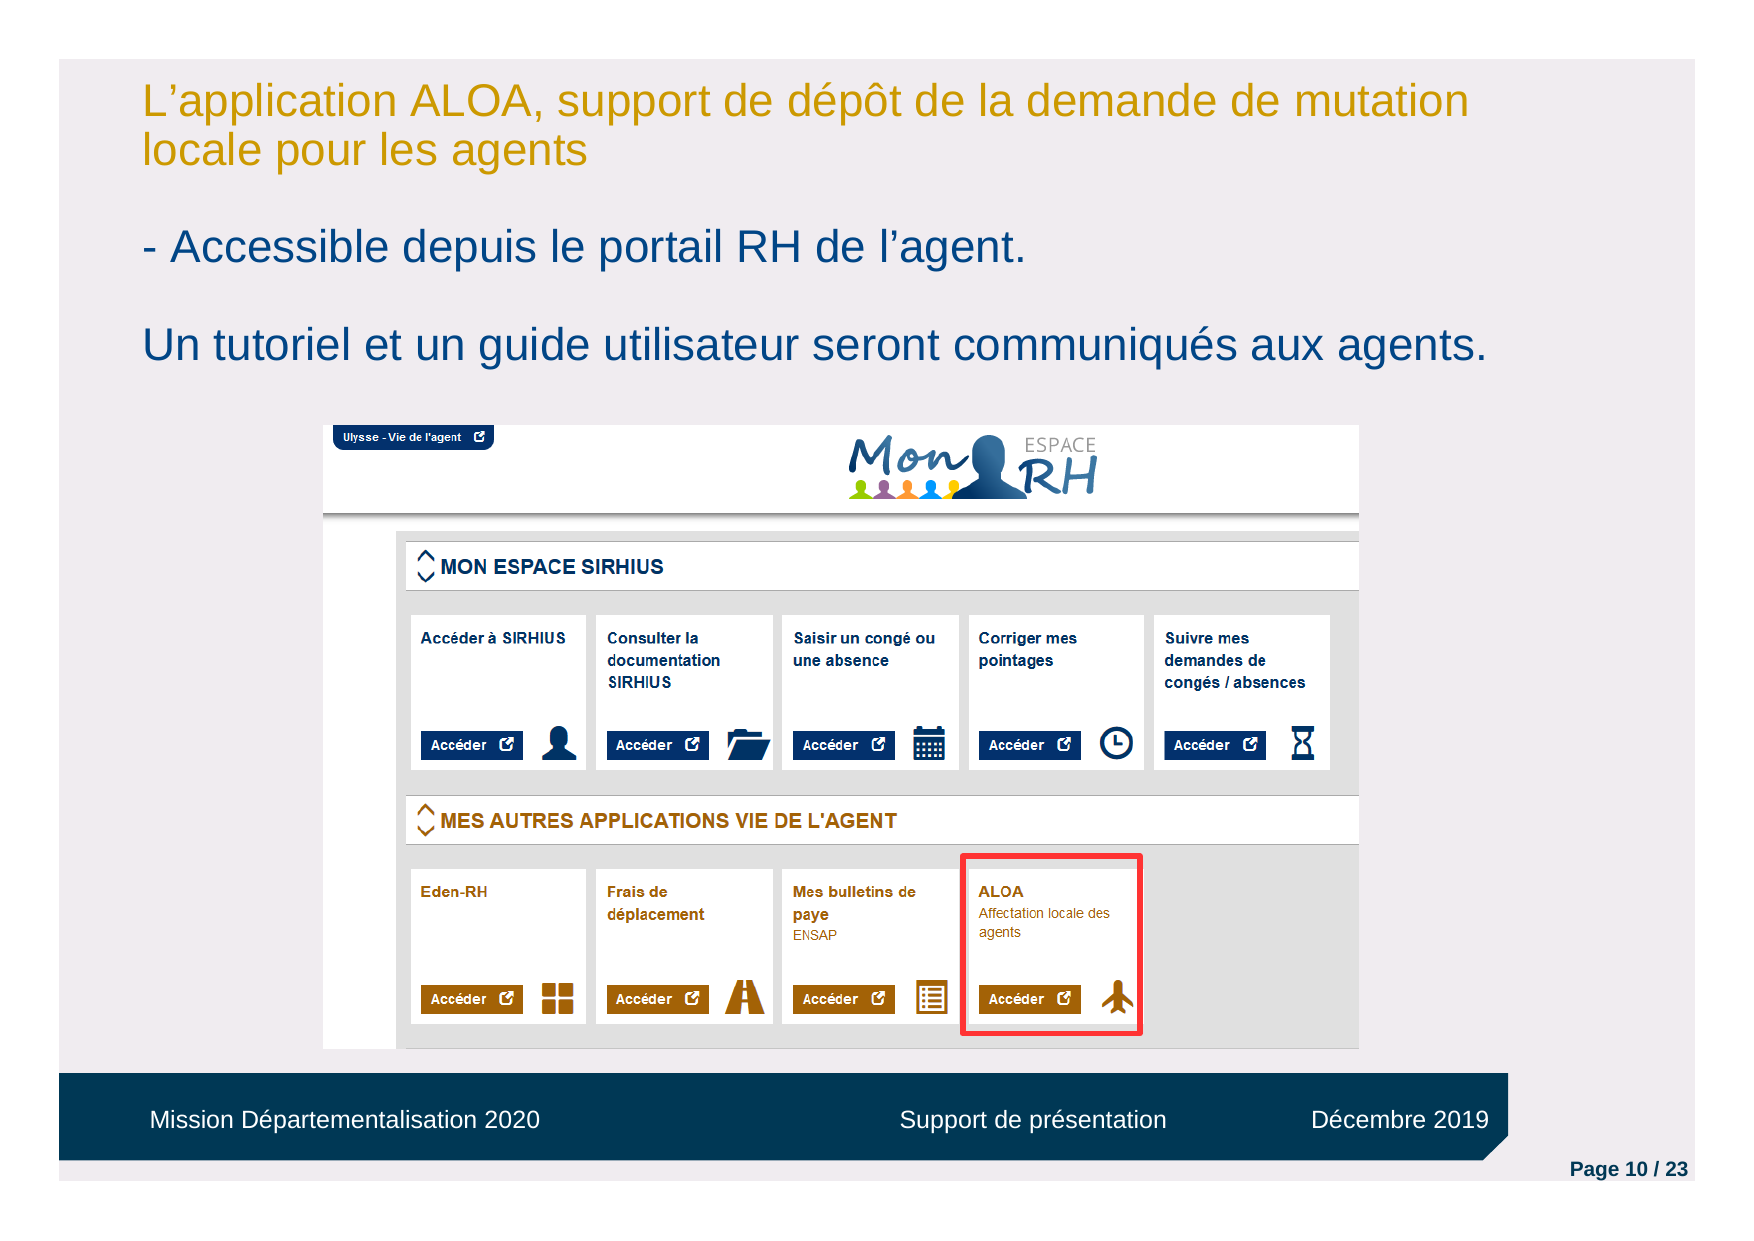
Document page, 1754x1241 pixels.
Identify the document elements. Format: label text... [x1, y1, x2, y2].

picture [323, 425, 1359, 1049]
title L’application ALOA, support de dépôt de la demande de mutation locale pour les agents - Accessible depuis le portail RH de l’agent. Un tutoriel et un guide utilisateur seront communiqués aux agents. [142, 77, 1595, 371]
